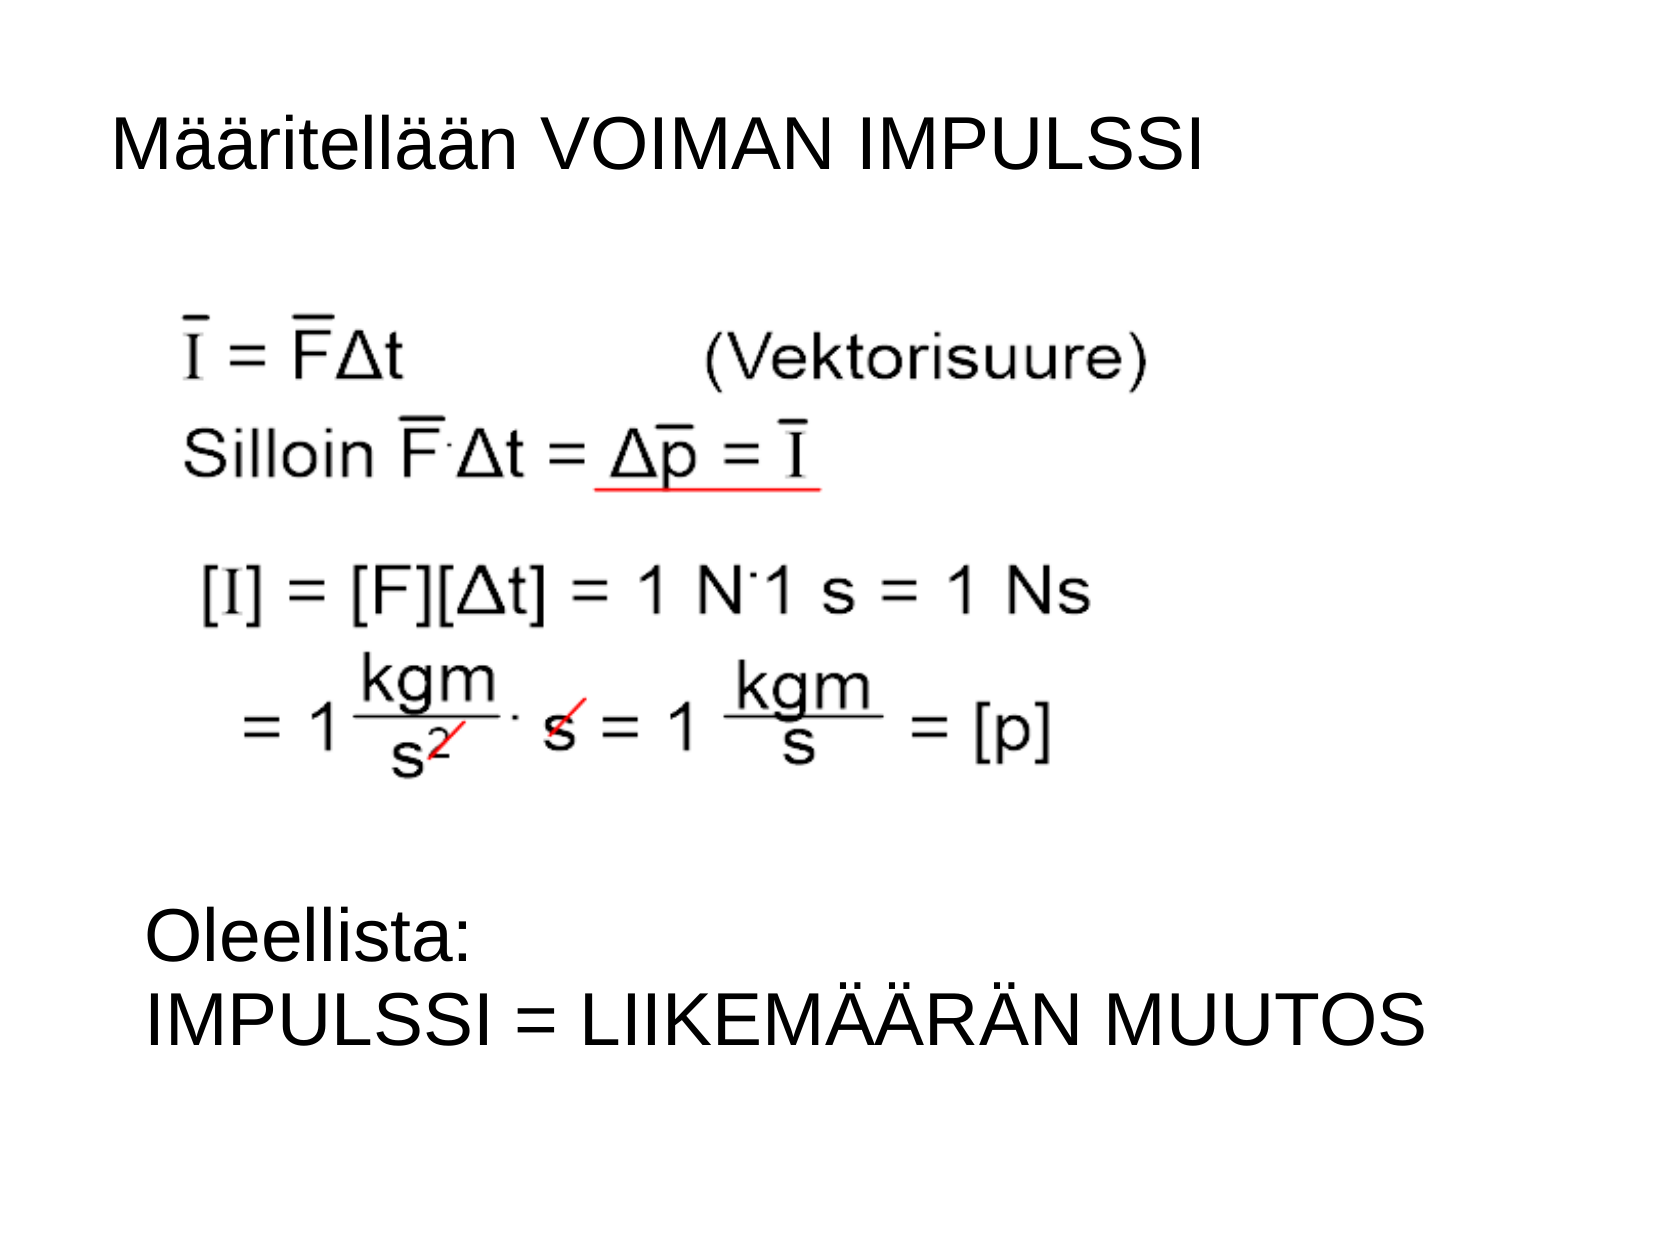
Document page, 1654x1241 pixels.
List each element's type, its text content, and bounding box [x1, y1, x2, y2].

picture [120, 243, 1227, 825]
text_box Oleellista: IMPULSSI = LIIKEMÄÄRÄN MUUTOS [129, 885, 1630, 1237]
text_box Määritellään VOIMAN IMPULSSI [96, 94, 1501, 362]
